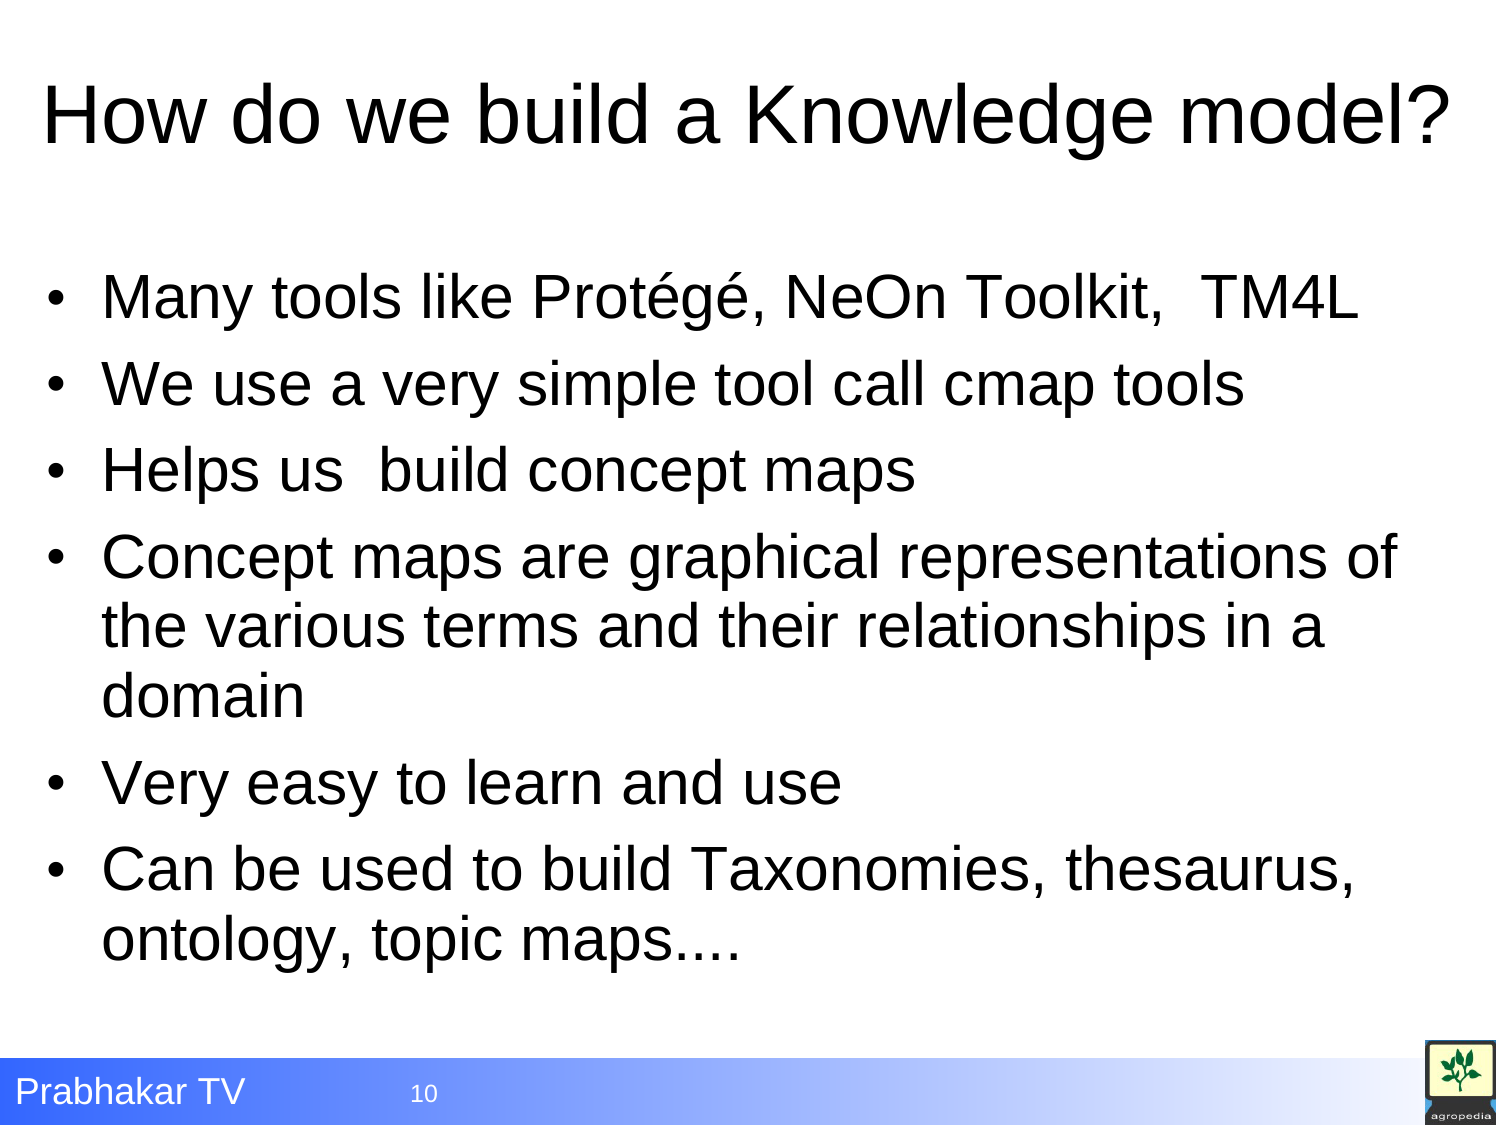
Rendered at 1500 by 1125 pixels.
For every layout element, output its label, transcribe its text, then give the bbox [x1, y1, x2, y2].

picture [1425, 1040, 1496, 1125]
list Many tools like Protégé, NeOn Toolkit, TM4L We use a very simple tool call cmap tools Helps us build concept maps Concept maps are graphical representations of the various terms and their relationships in a domain Very easy to learn and use Can be used to build Taxonomies, thesaurus, ontology, topic maps.... [45, 262, 1463, 1013]
title How do we build a Knowledge model? [41, 37, 1459, 193]
